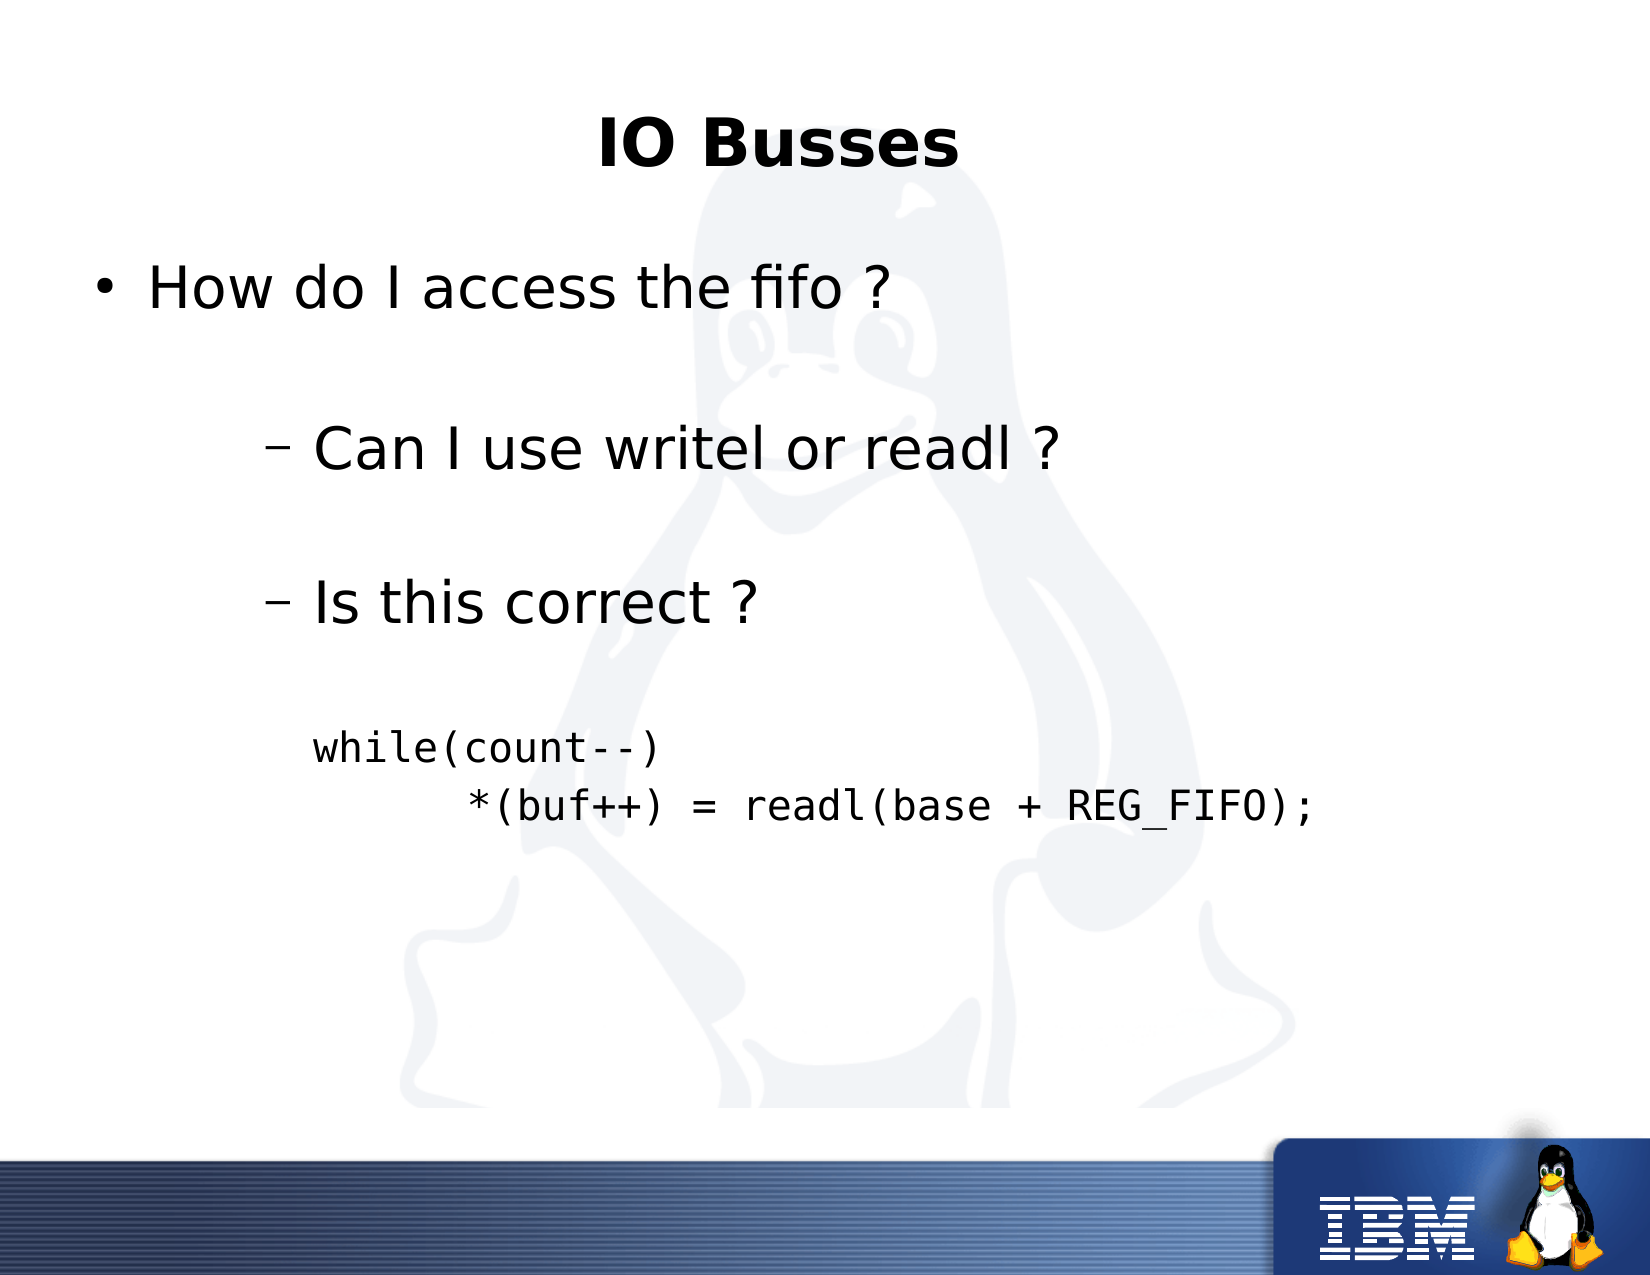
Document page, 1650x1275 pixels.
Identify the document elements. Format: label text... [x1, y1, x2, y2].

list How do I access the fifo ? Can I use writel or readl ? Is this correct ? while(count--) *(buf++) = readl(base + REG_FIFO); [76, 253, 1457, 1147]
title IO Busses [76, 76, 1457, 211]
